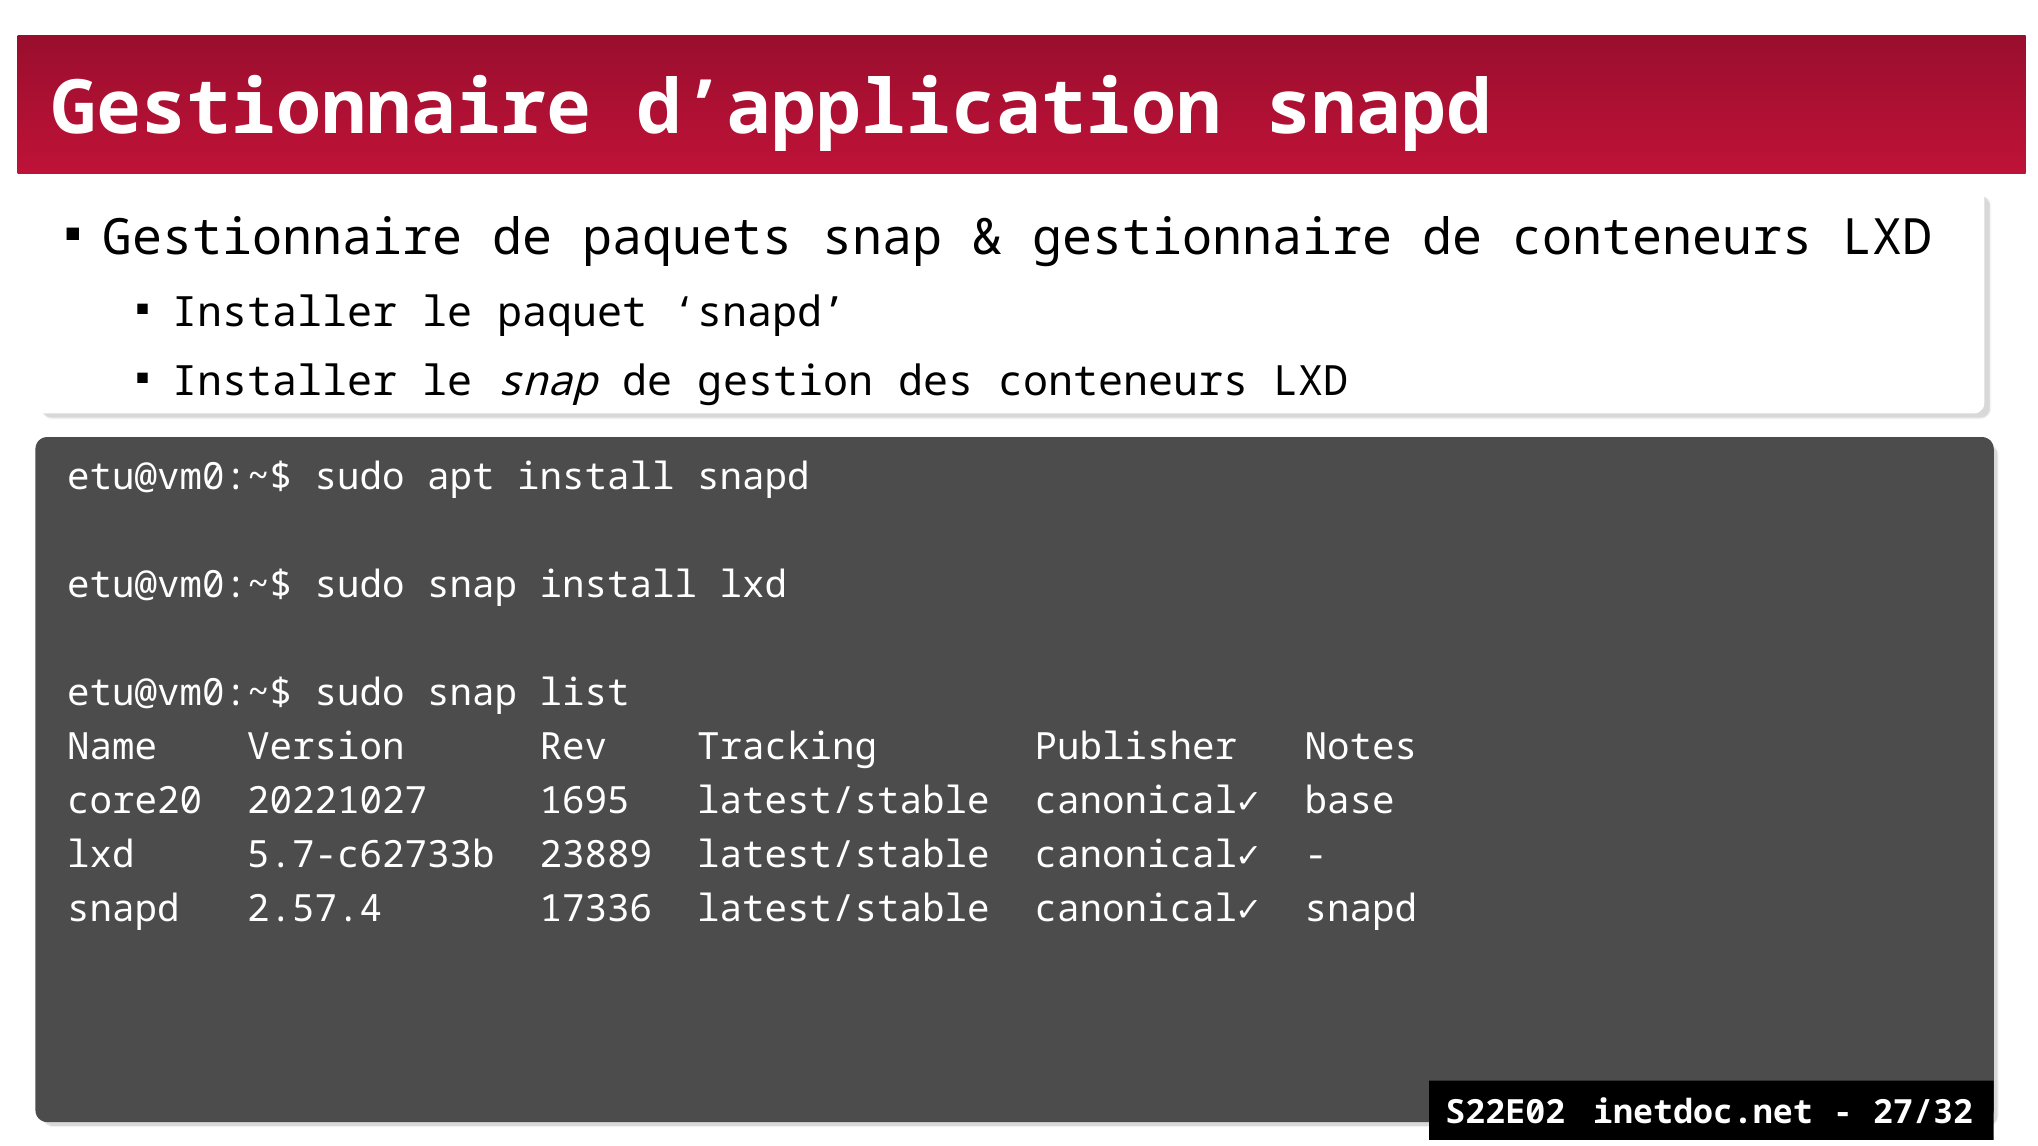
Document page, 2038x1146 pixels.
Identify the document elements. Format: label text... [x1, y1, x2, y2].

text_box Gestionnaire de paquets snap & gestionnaire de conteneurs LXD Installer le paquet ‘snapd’ Installer le snap de gestion des conteneurs LXD [35, 188, 1985, 414]
text_box etu@vm0:~$ sudo apt install snapd etu@vm0:~$ sudo snap install lxd etu@vm0:~$ sudo snap list Name Version Rev Tracking Publisher Notes core20 20221027 1695 latest/stable canonical✓ base lxd 5.7-c62733b 23889 latest/stable canonical✓ - snapd 2.57.4 17336 latest/stable canonical✓ snapd [35, 437, 1994, 1123]
text_box Gestionnaire d’application snapd [17, 35, 2026, 174]
text_box S22E02 inetdoc.net - 32/32 [1429, 1080, 1994, 1140]
